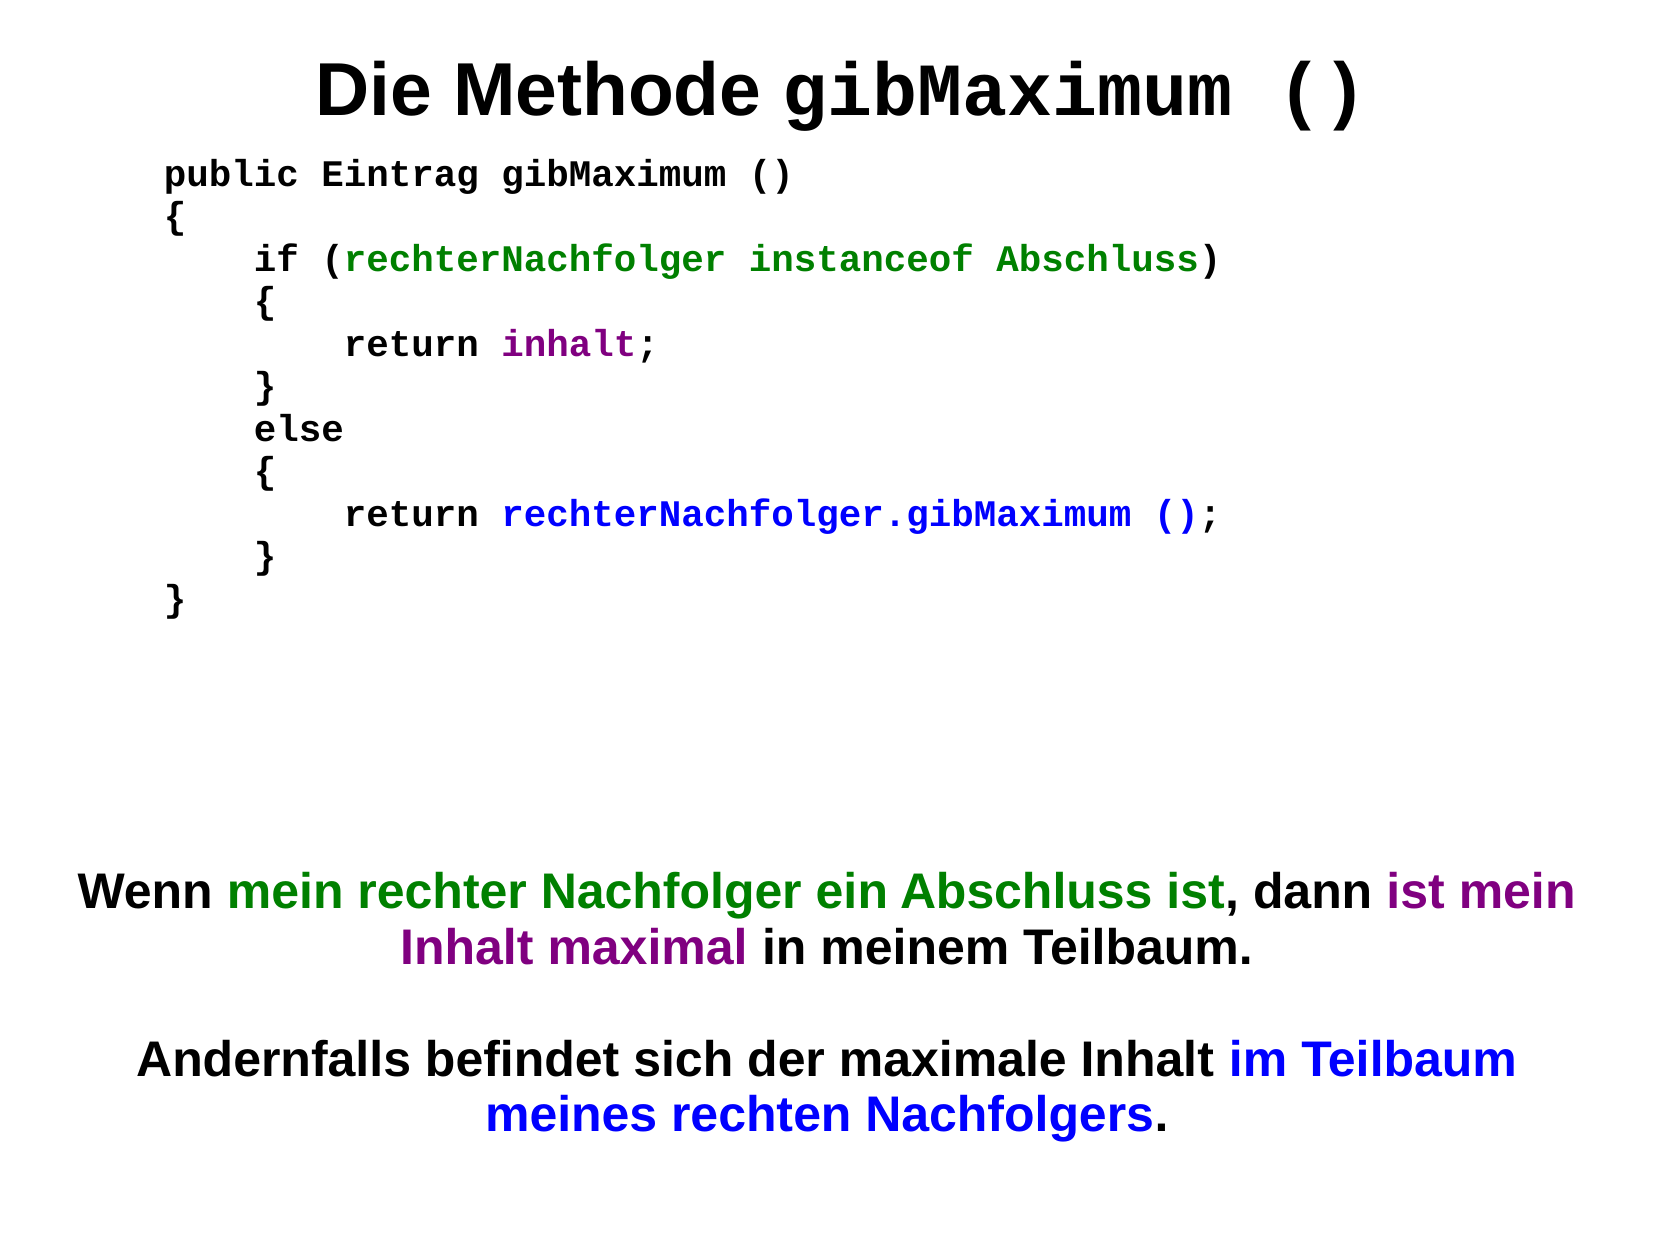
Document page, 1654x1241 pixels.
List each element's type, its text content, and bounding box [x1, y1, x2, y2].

text_box public Eintrag gibMaximum () { if (rechterNachfolger instanceof Abschluss) { return inhalt; } else { return rechterNachfolger.gibMaximum (); } } [59, 147, 1625, 631]
text_box Die Methode gibMaximum () [88, 39, 1595, 146]
text_box Wenn mein rechter Nachfolger ein Abschluss ist, dann ist mein Inhalt maximal in meinem Teilbaum. Andernfalls befindet sich der maximale Inhalt im Teilbaum meines rechten Nachfolgers. [29, 856, 1625, 1162]
